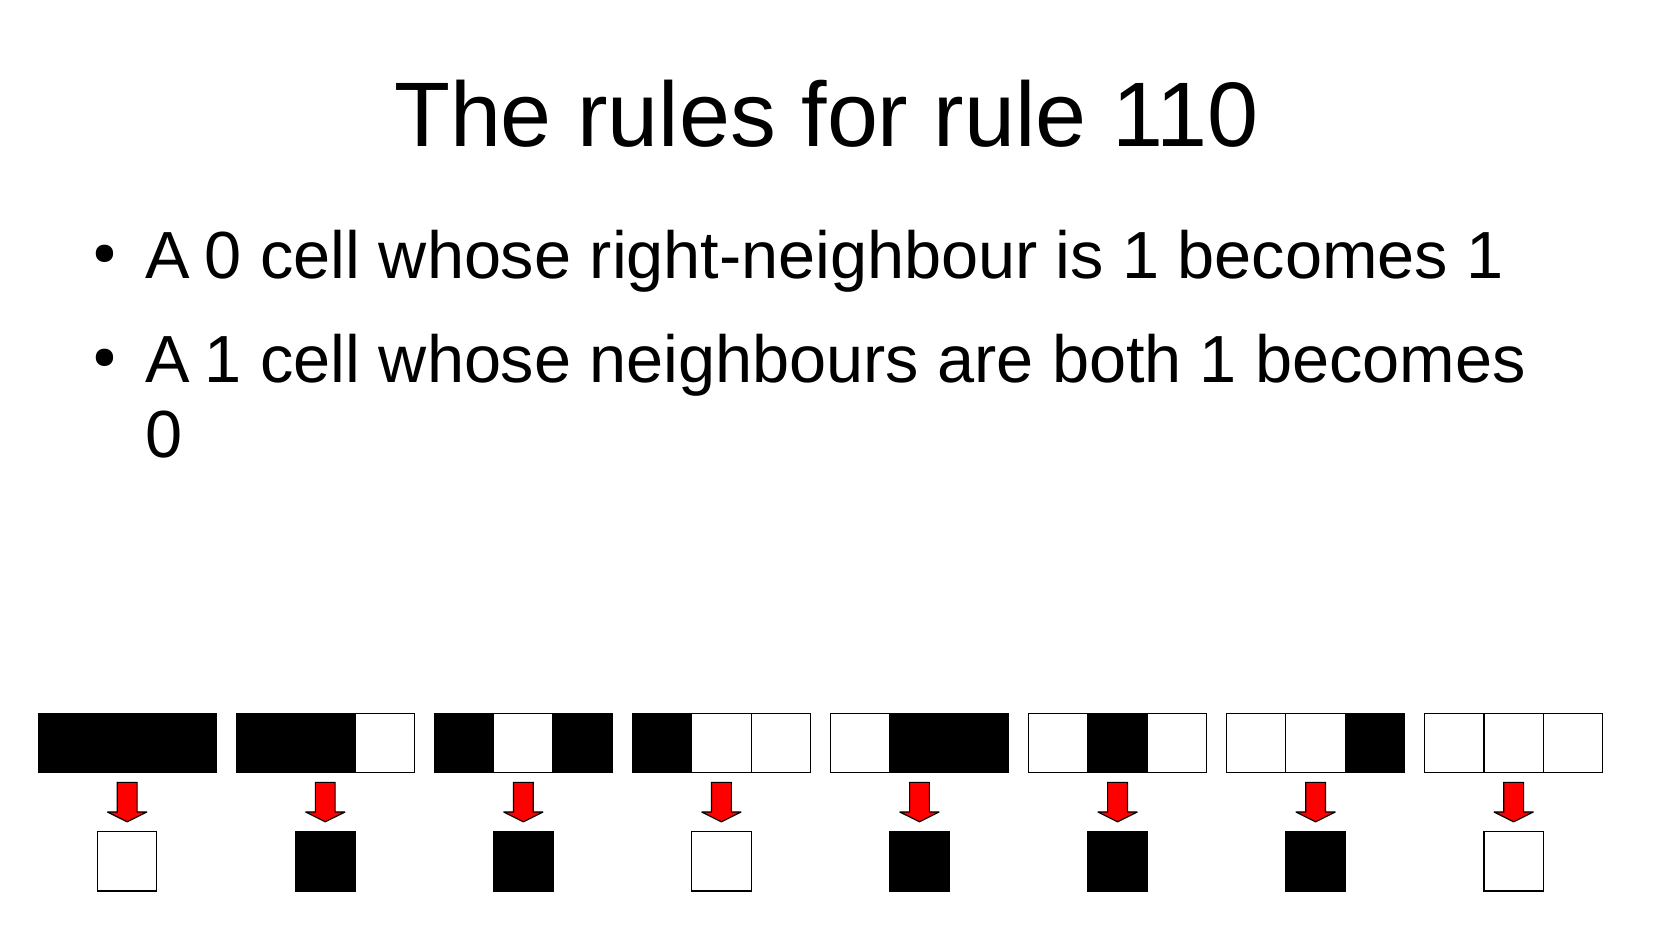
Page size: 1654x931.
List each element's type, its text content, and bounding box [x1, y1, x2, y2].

picture [37, 712, 1604, 892]
title The rules for rule 110 [82, 37, 1571, 193]
list A 0 cell whose right-neighbour is 1 becomes 1 A 1 cell whose neighbours are both 1 becomes 0 [75, 217, 1564, 712]
